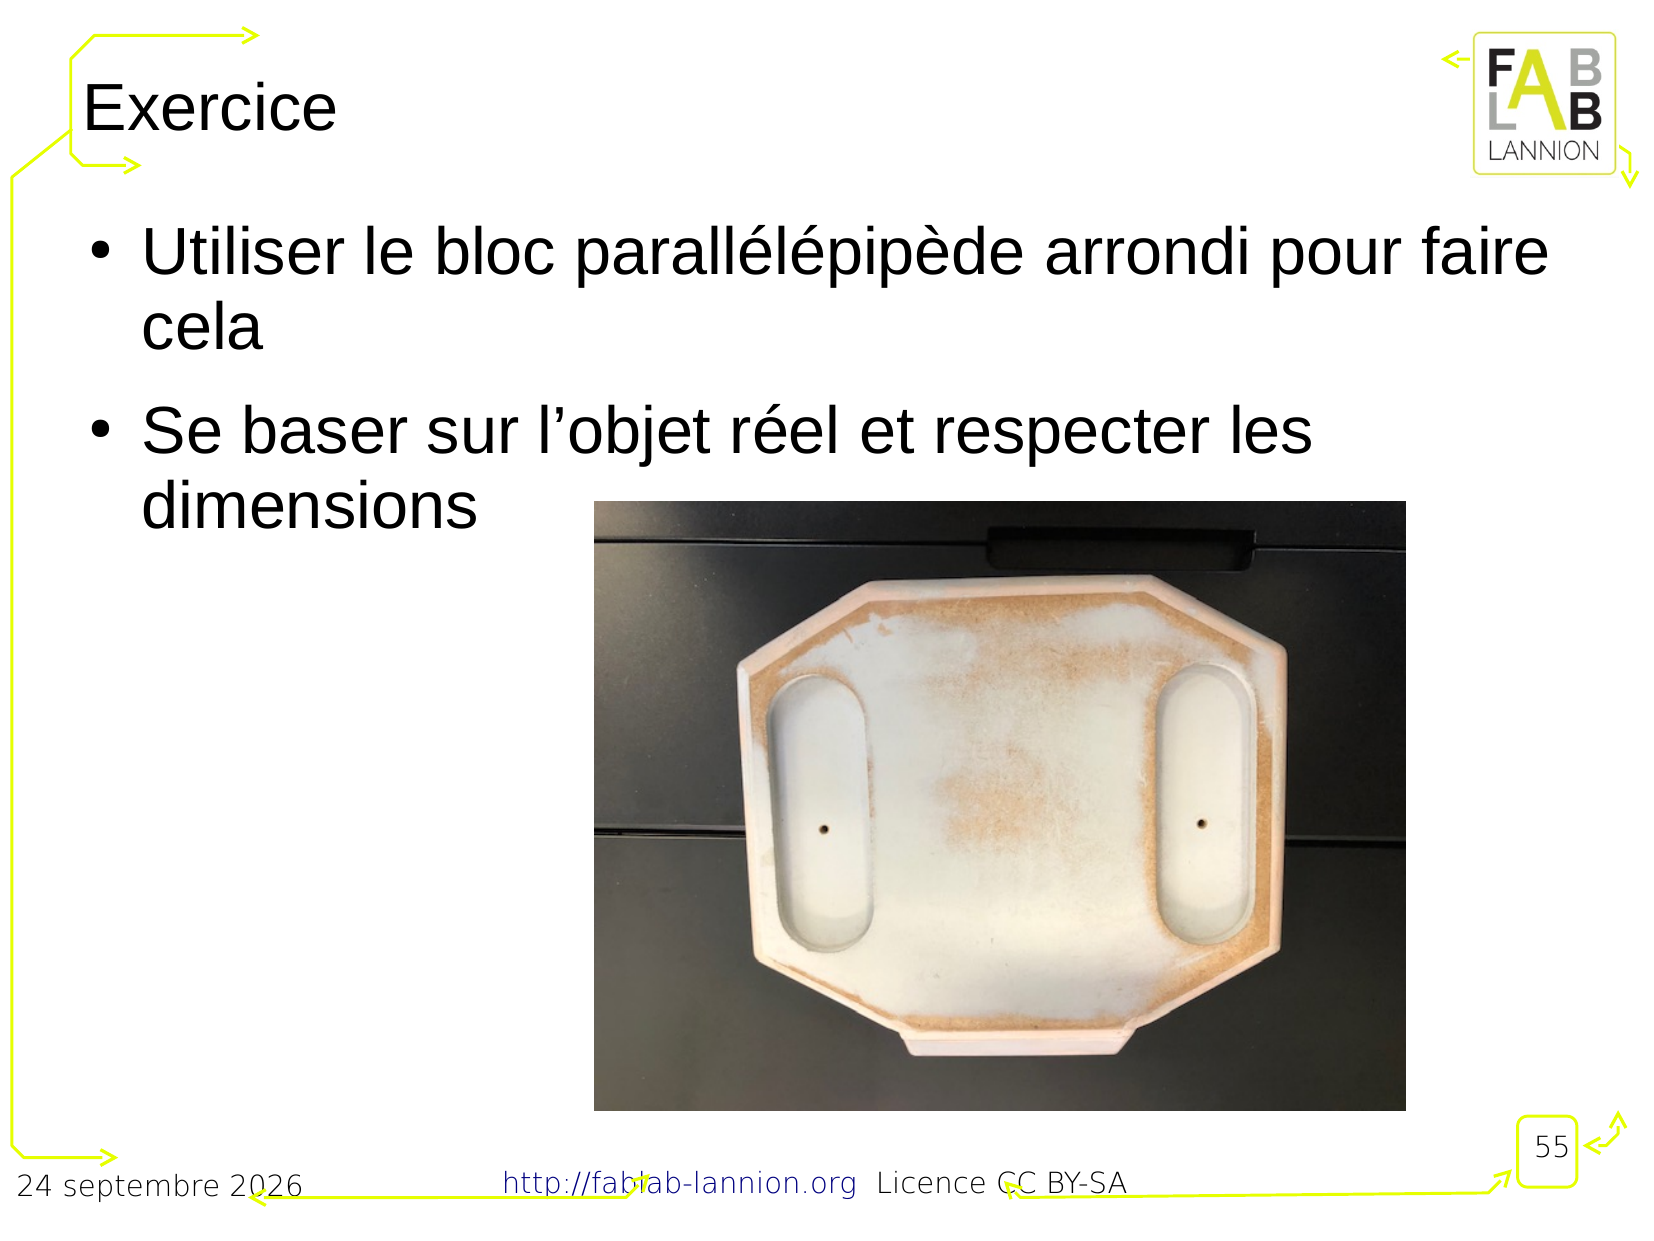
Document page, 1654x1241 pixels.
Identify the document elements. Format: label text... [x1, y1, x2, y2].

title Exercice [82, 49, 1441, 166]
picture [594, 501, 1406, 1111]
picture [1470, 29, 1619, 178]
list Utiliser le bloc parallélépipède arrondi pour faire cela Se baser sur l’objet réel et respecter les dimensions [70, 213, 1560, 934]
